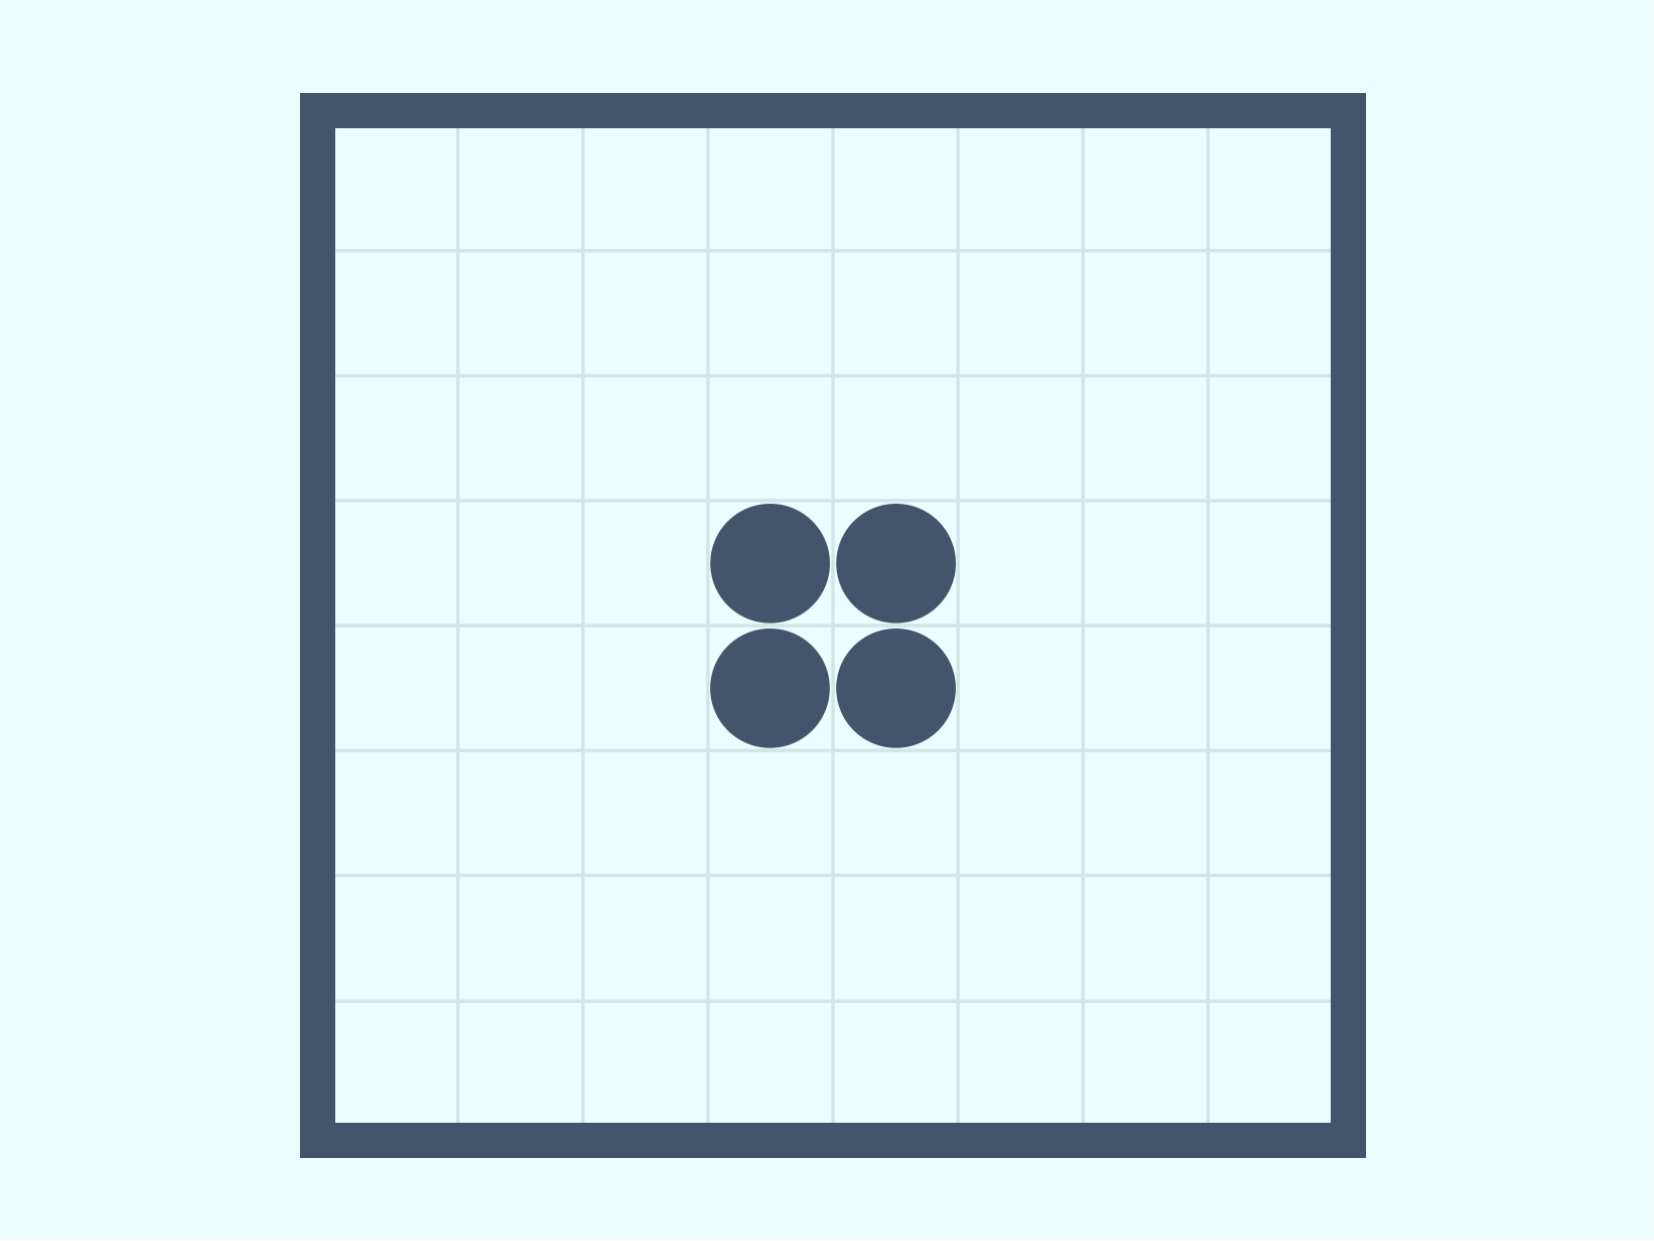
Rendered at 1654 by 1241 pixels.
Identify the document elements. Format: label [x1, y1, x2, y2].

picture [300, 93, 1366, 1158]
